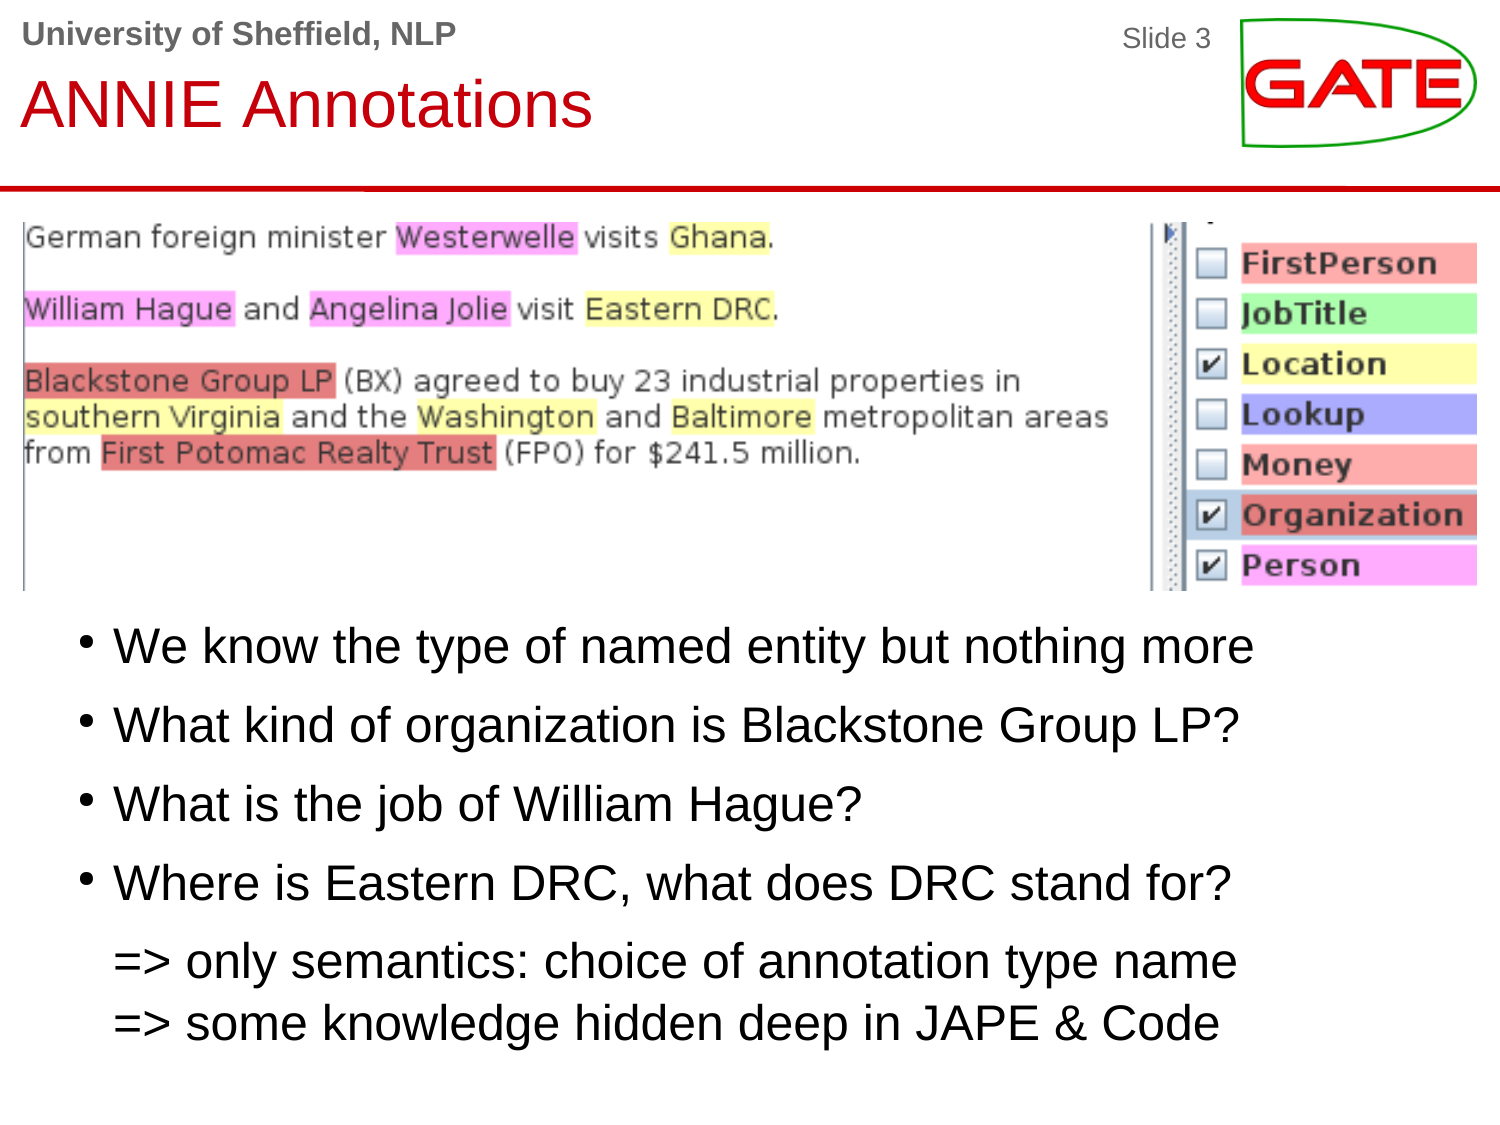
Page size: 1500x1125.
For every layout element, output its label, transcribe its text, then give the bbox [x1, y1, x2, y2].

title ANNIE Annotations [20, 44, 1240, 166]
picture [1240, 18, 1477, 148]
list We know the type of named entity but nothing more What kind of organization is Blackstone Group LP? What is the job of William Hague? Where is Eastern DRC, what does DRC stand for? => only semantics: choice of annotation type name => some knowledge hidden deep in JAPE & Code [21, 612, 1475, 1061]
picture [23, 222, 1477, 591]
